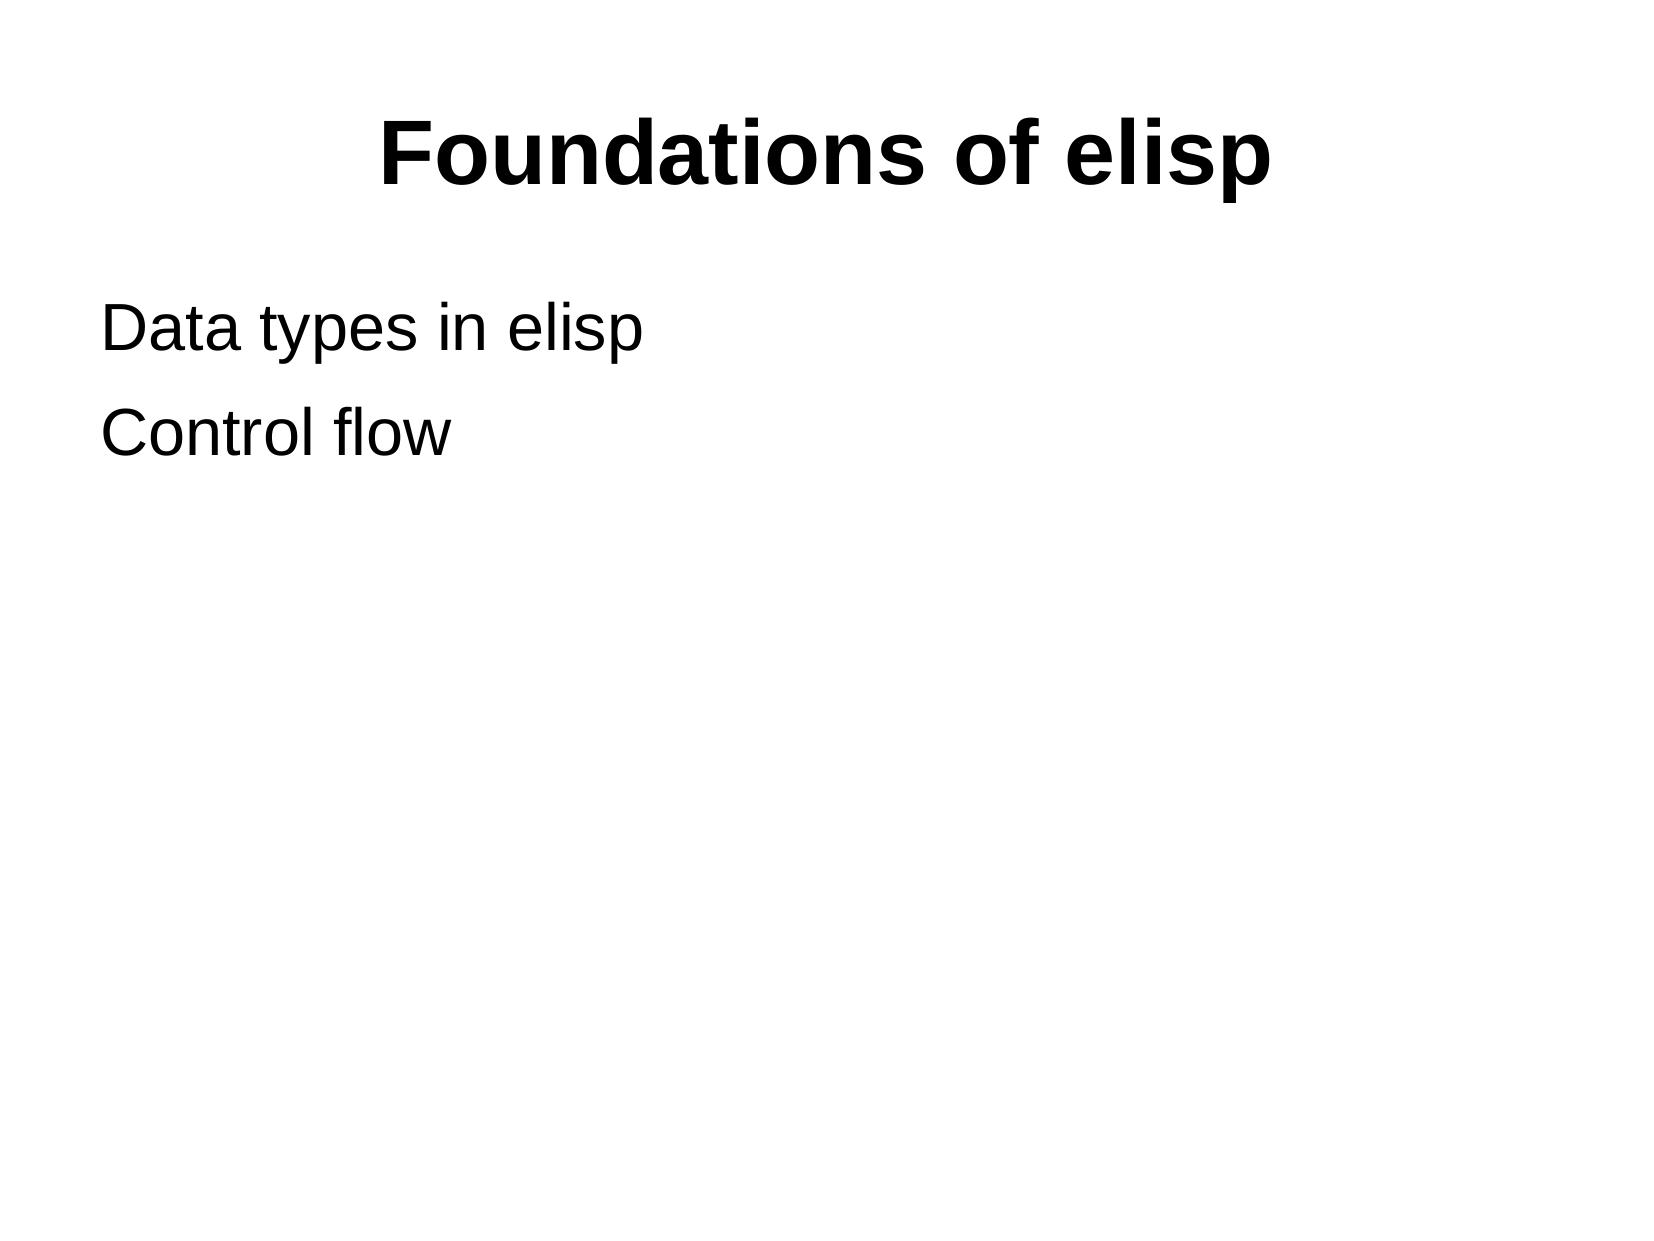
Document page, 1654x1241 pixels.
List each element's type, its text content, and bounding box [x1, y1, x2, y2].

list Data types in elisp Control flow [82, 290, 1571, 1094]
title Foundations of elisp [82, 56, 1571, 250]
